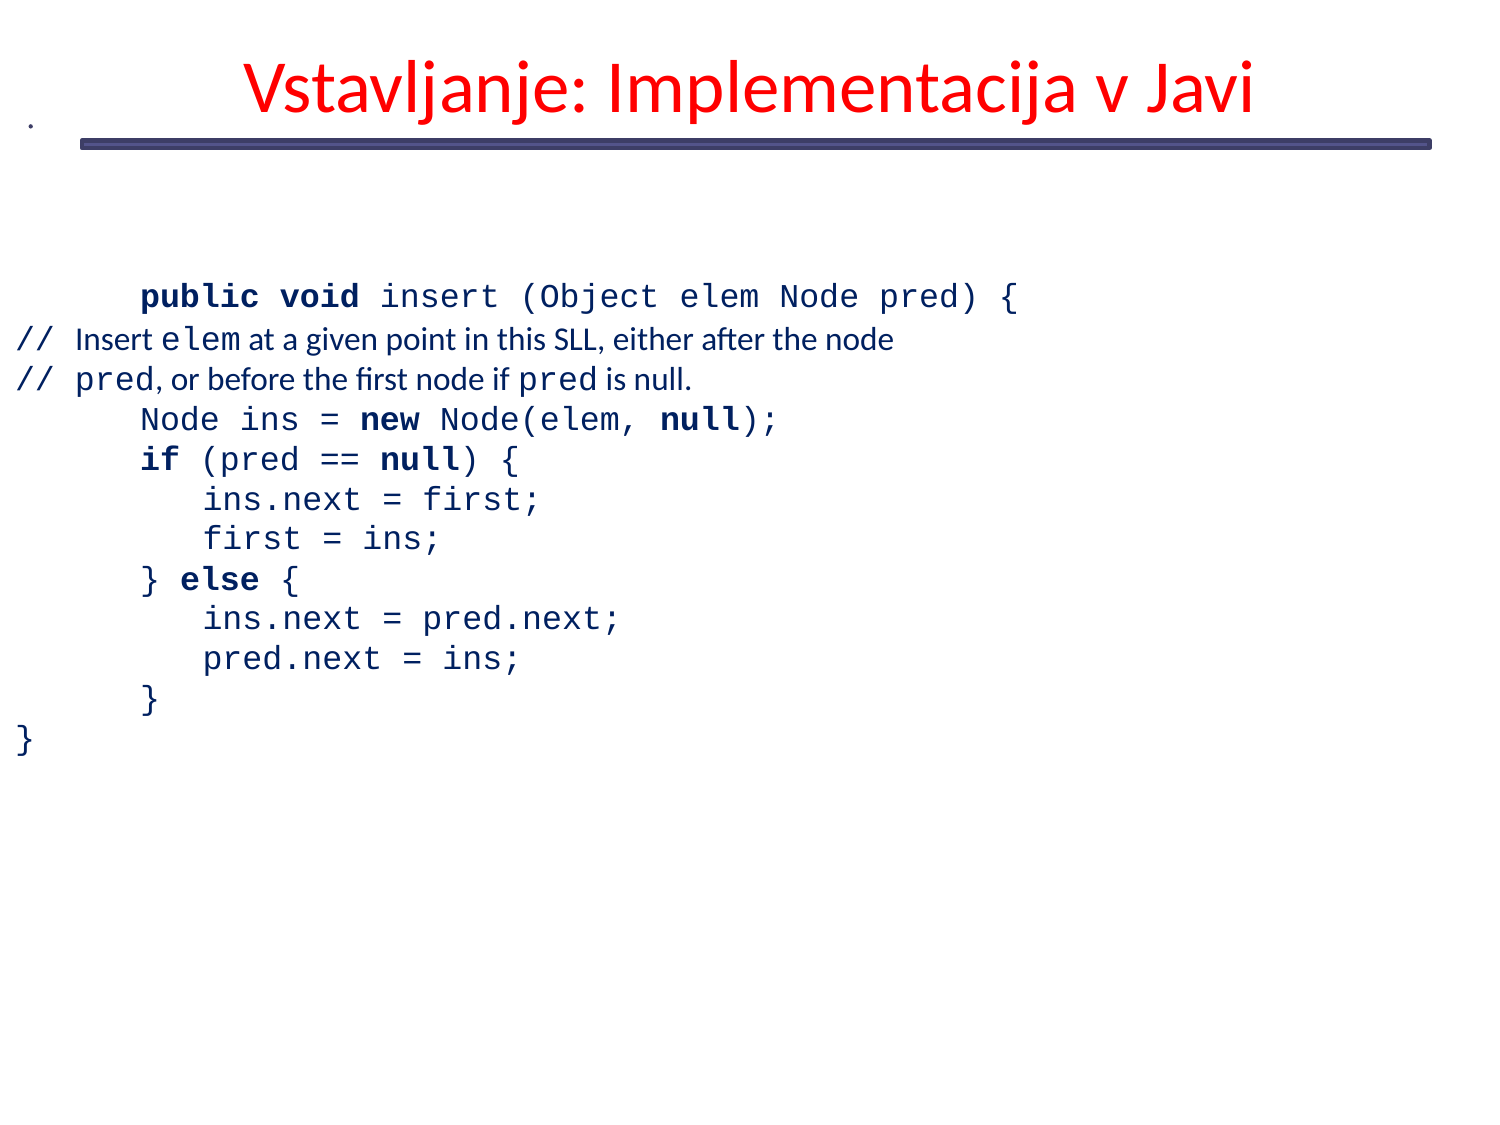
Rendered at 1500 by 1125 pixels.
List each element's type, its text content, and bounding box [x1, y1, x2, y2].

title Vstavljanje: Implementacija v Javi [75, 23, 1425, 141]
list public void insert (Object elem Node pred) { // Insert elem at a given point in this SLL, either after the node // pred, or before the first node if pred is null. Node ins = new Node(elem, null); if (pred == null) { ins.next = first; first = ins; } else { ins.next = pred.next; pred.next = ins; } } [0, 249, 1275, 1013]
